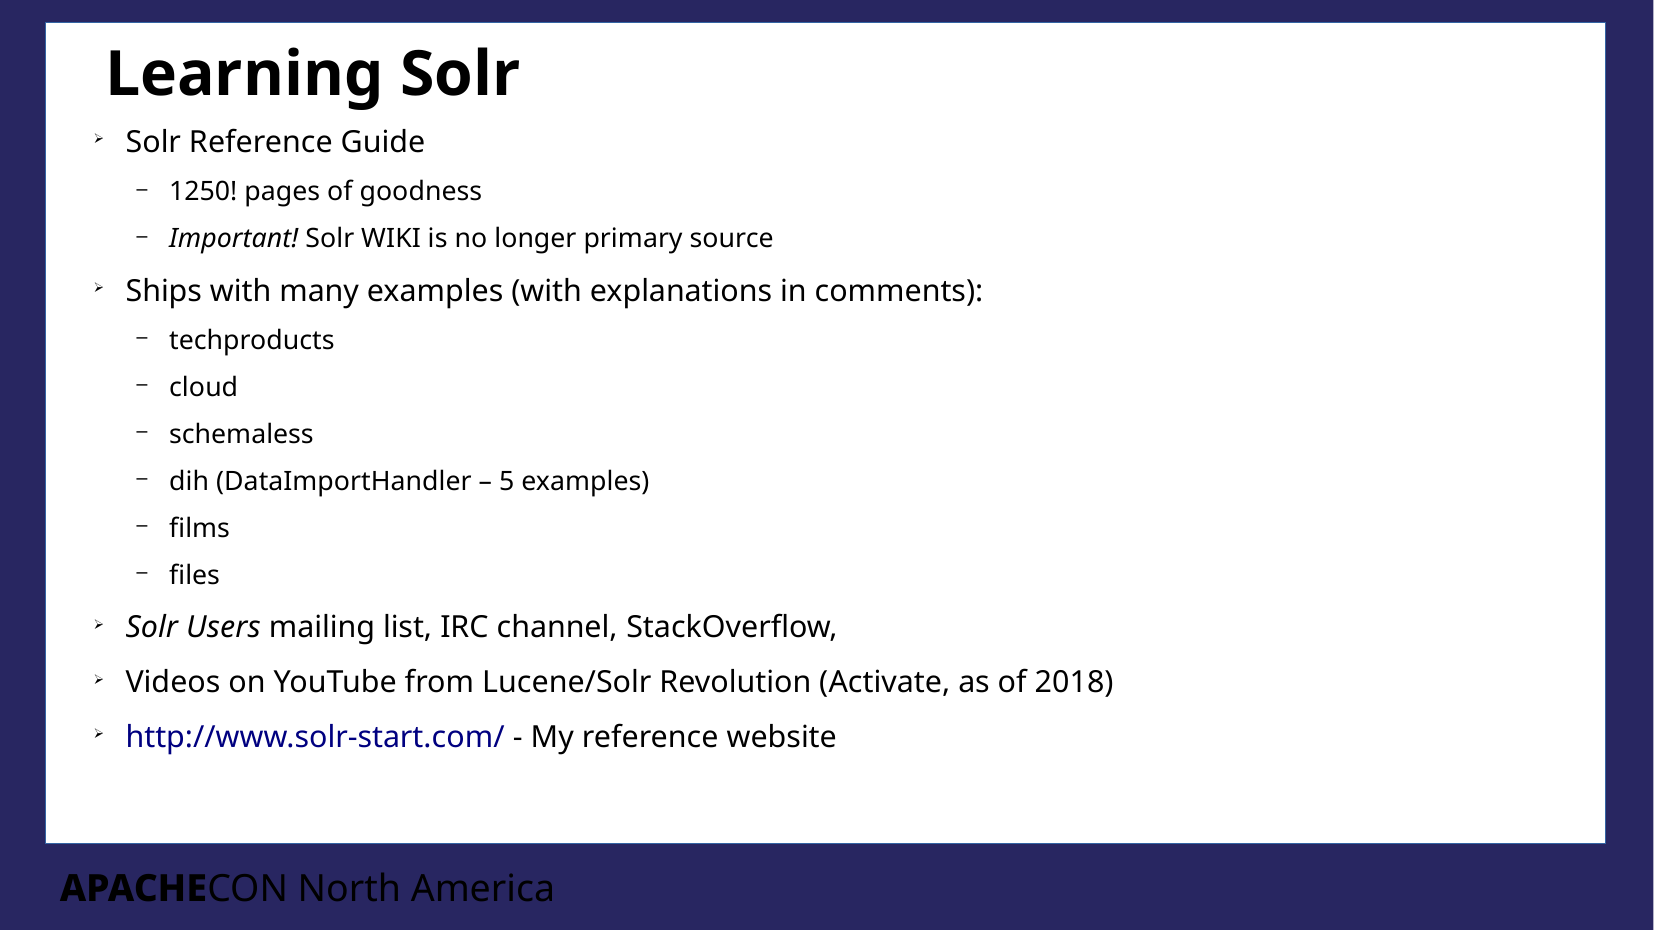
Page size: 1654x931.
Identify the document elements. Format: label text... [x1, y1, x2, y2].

list Solr Reference Guide 1250! pages of goodness Important! Solr WIKI is no longer primary source Ships with many examples (with explanations in comments): techproducts cloud schemaless dih (DataImportHandler – 5 examples) films files Solr Users mailing list, IRC channel, StackOverflow, Videos on YouTube from Lucene/Solr Revolution (Activate, as of 2018) http://www.solr-start.com/ - My reference website [82, 120, 1571, 757]
title Learning Solr [105, 32, 1546, 110]
